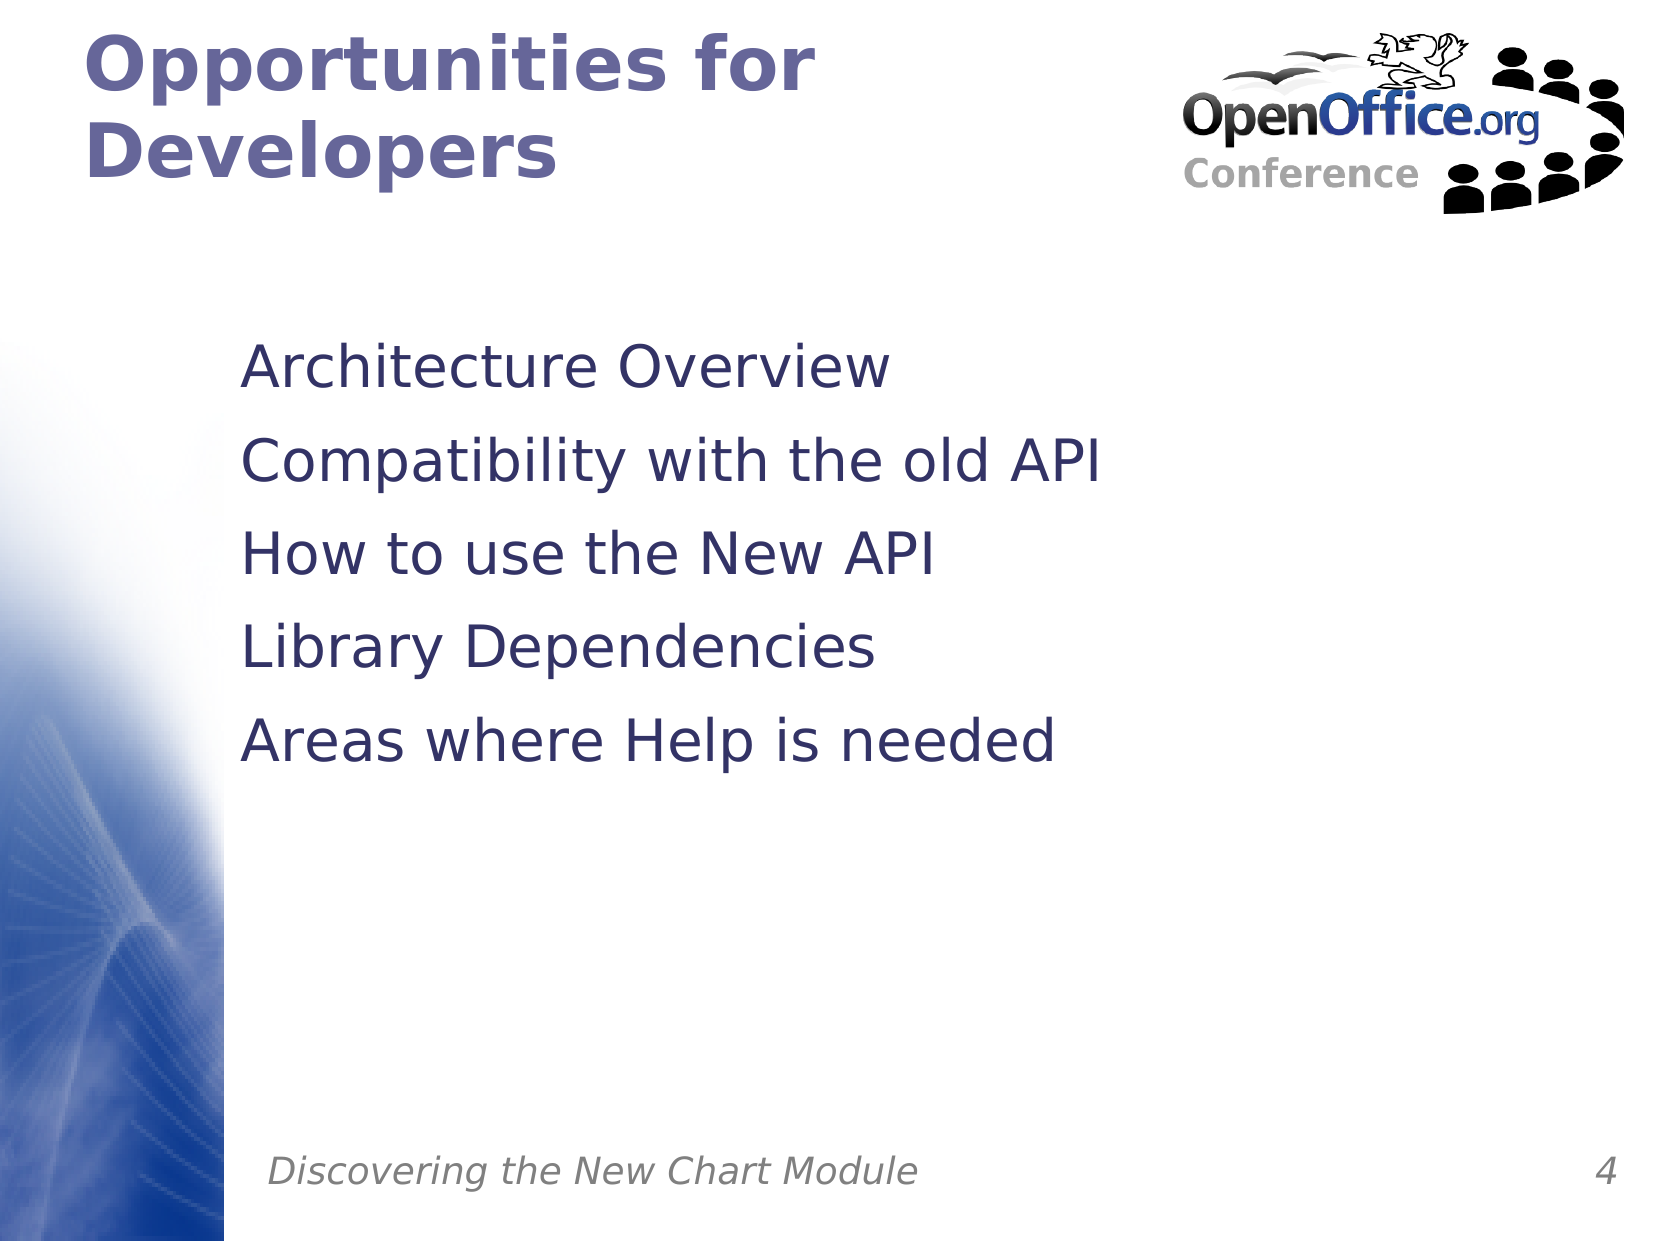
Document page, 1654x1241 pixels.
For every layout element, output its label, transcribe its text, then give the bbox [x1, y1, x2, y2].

picture [0, 0, 224, 1241]
picture [1183, 33, 1624, 214]
title Opportunities for Developers [24, 21, 987, 196]
list Architecture Overview Compatibility with the old API How to use the New API Library Dependencies Areas where Help is needed [223, 333, 1619, 1133]
